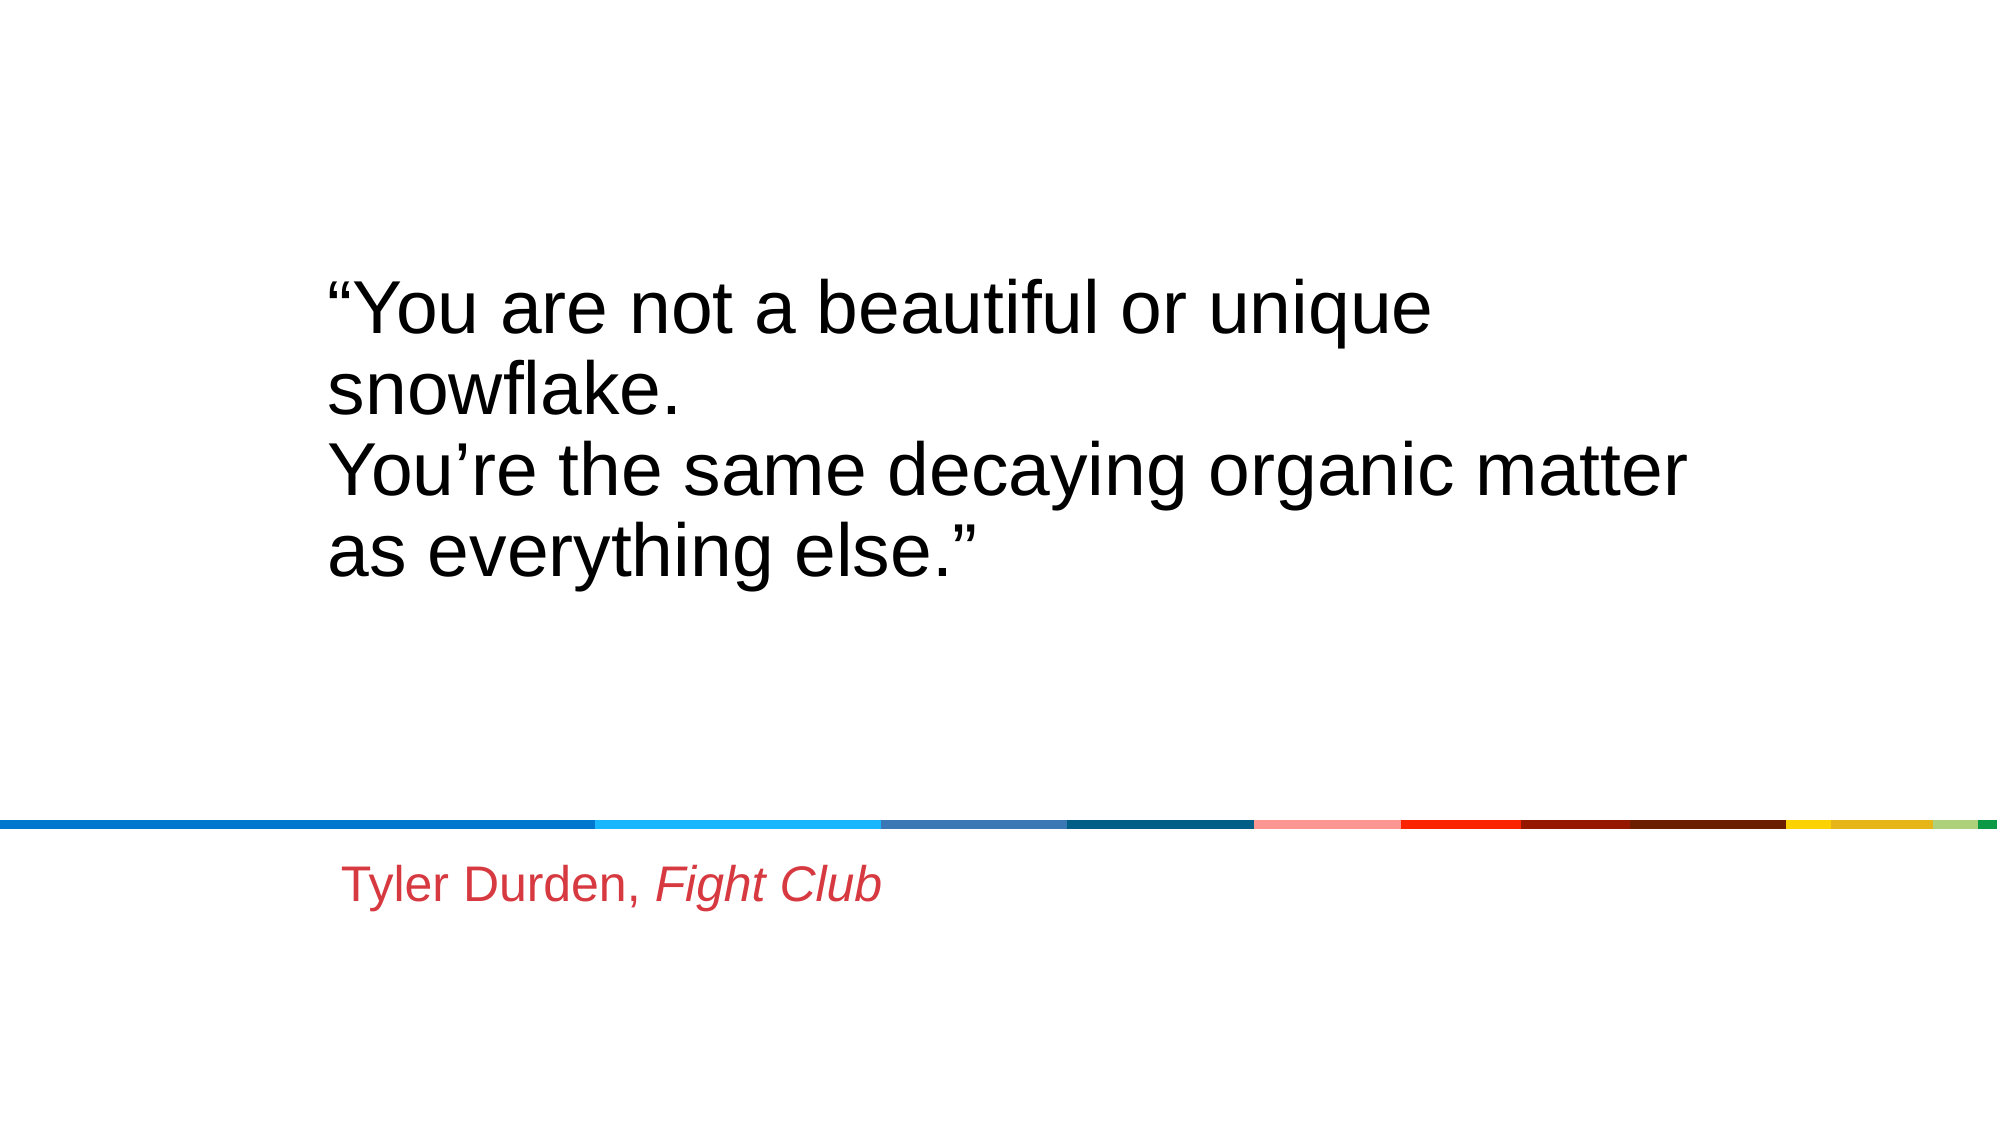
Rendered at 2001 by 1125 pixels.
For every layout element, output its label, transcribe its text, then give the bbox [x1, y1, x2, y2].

text_box [0, 820, 1997, 829]
text_box Tyler Durden, Fight Club [325, 843, 1220, 927]
text_box “You are not a beautiful or unique snowflake. You’re the same decaying organic matter as everything else.” [312, 261, 1787, 479]
